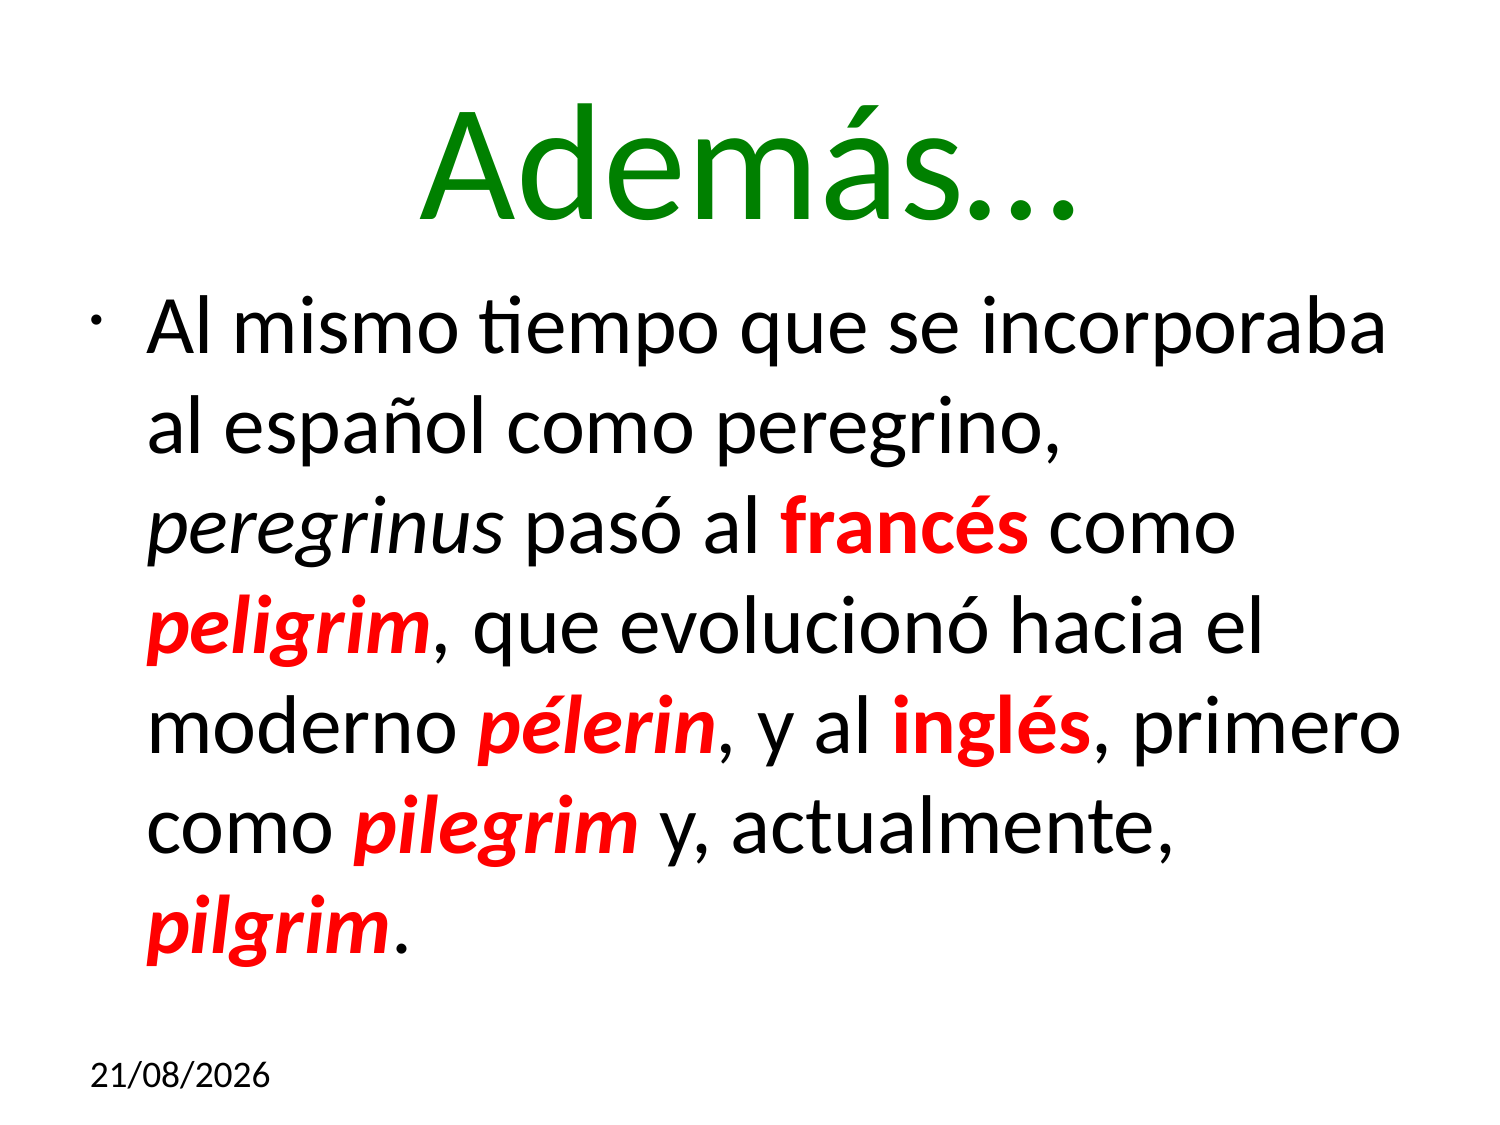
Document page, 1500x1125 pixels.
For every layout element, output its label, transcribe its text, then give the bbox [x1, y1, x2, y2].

list Al mismo tiempo que se incorporaba al español como peregrino, peregrinus pasó al francés como peligrim, que evolucionó hacia el moderno pélerin, y al inglés, primero como pilegrim y, actualmente, pilgrim. [75, 262, 1425, 1005]
title Además… [75, 45, 1425, 233]
